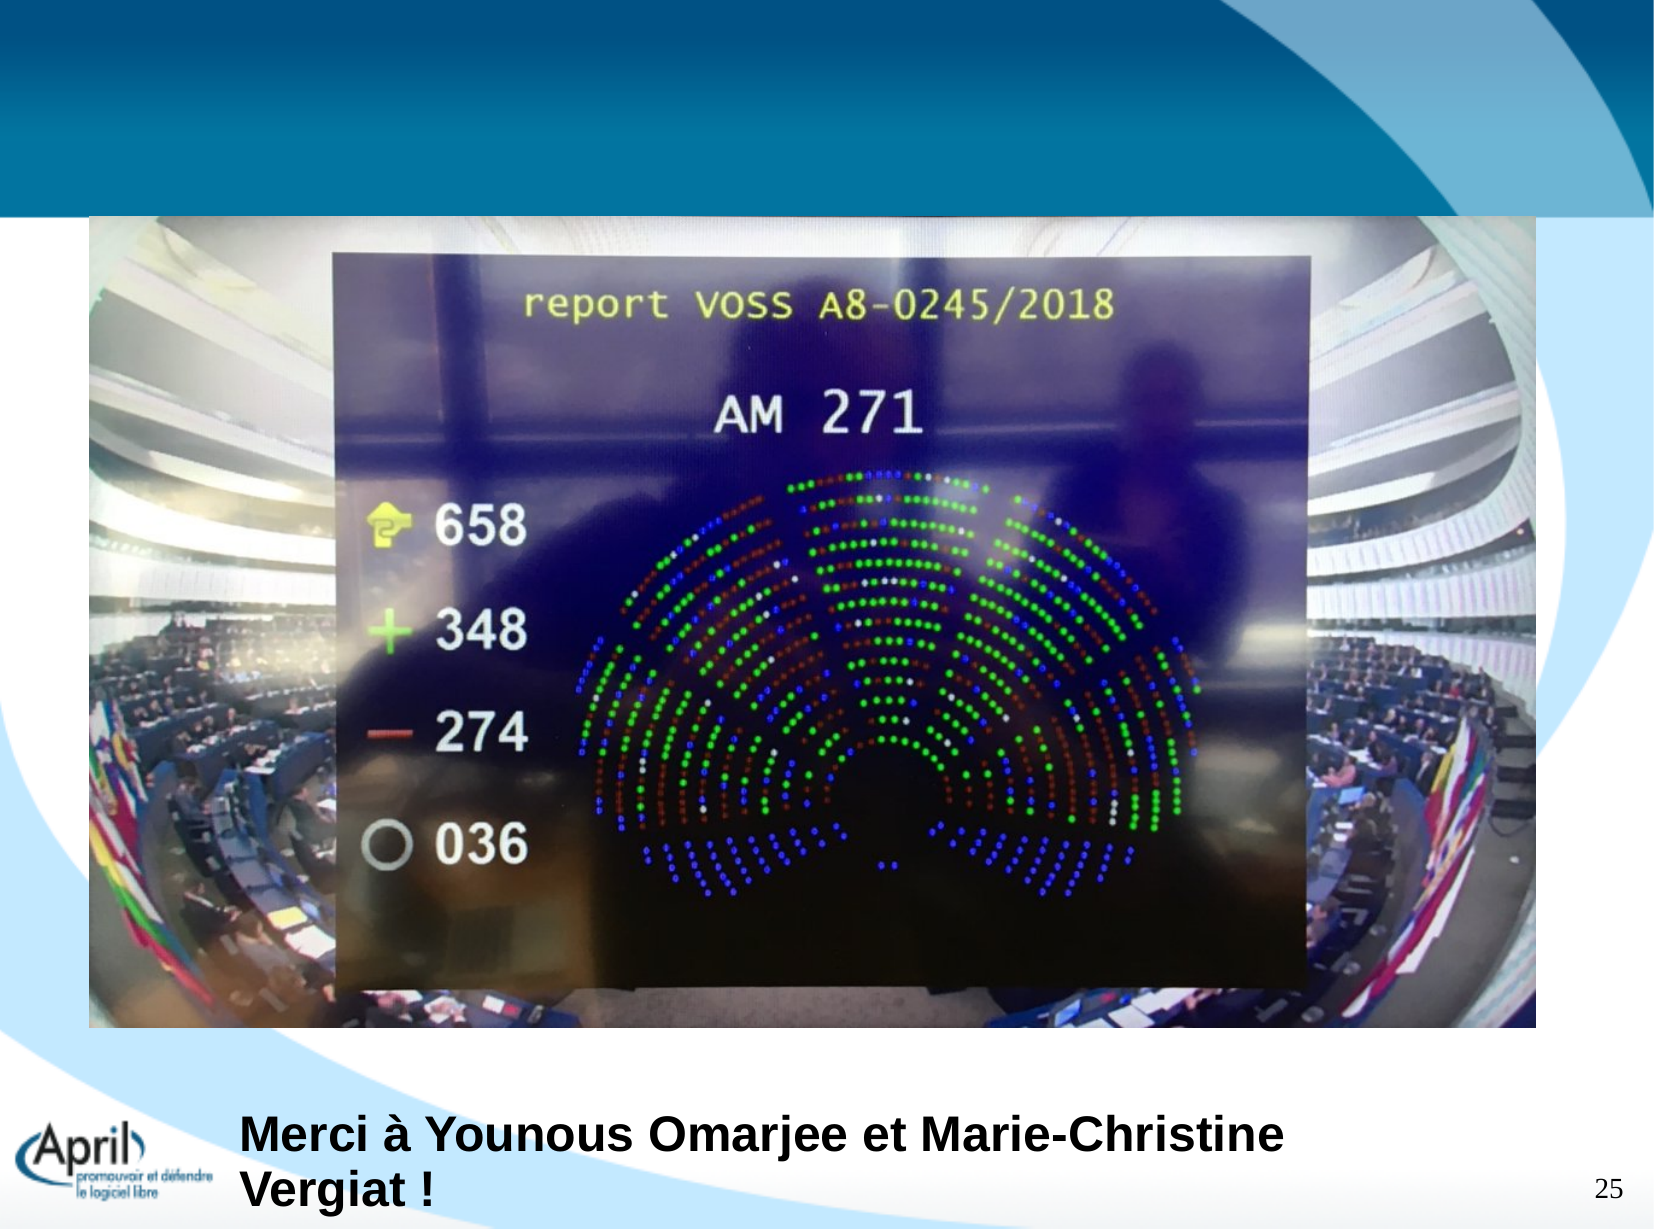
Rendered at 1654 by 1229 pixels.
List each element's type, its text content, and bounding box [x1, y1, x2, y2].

text_box Merci à Younous Omarjee et Marie-Christine Vergiat ! [224, 1098, 1512, 1225]
picture [0, 0, 1654, 1229]
